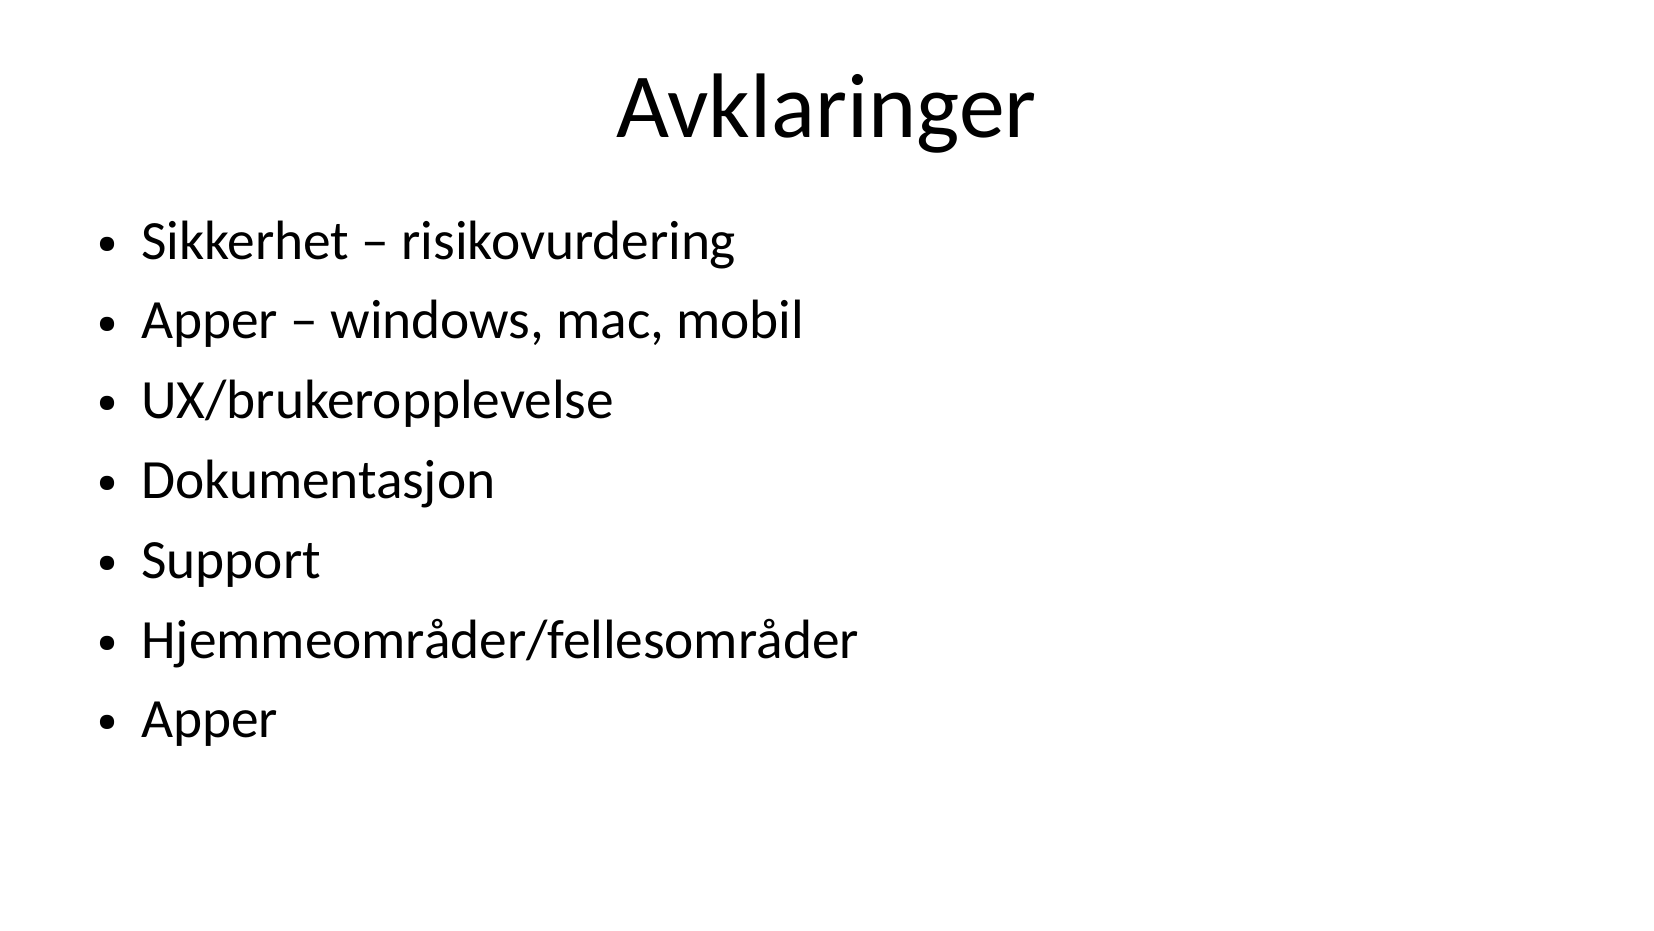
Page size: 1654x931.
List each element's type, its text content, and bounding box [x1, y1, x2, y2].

title Avklaringer [82, 37, 1571, 193]
list Sikkerhet – risikovurdering Apper – windows, mac, mobil UX/brukeropplevelse Dokumentasjon Support Hjemmeområder/fellesområder Apper [82, 217, 1571, 758]
